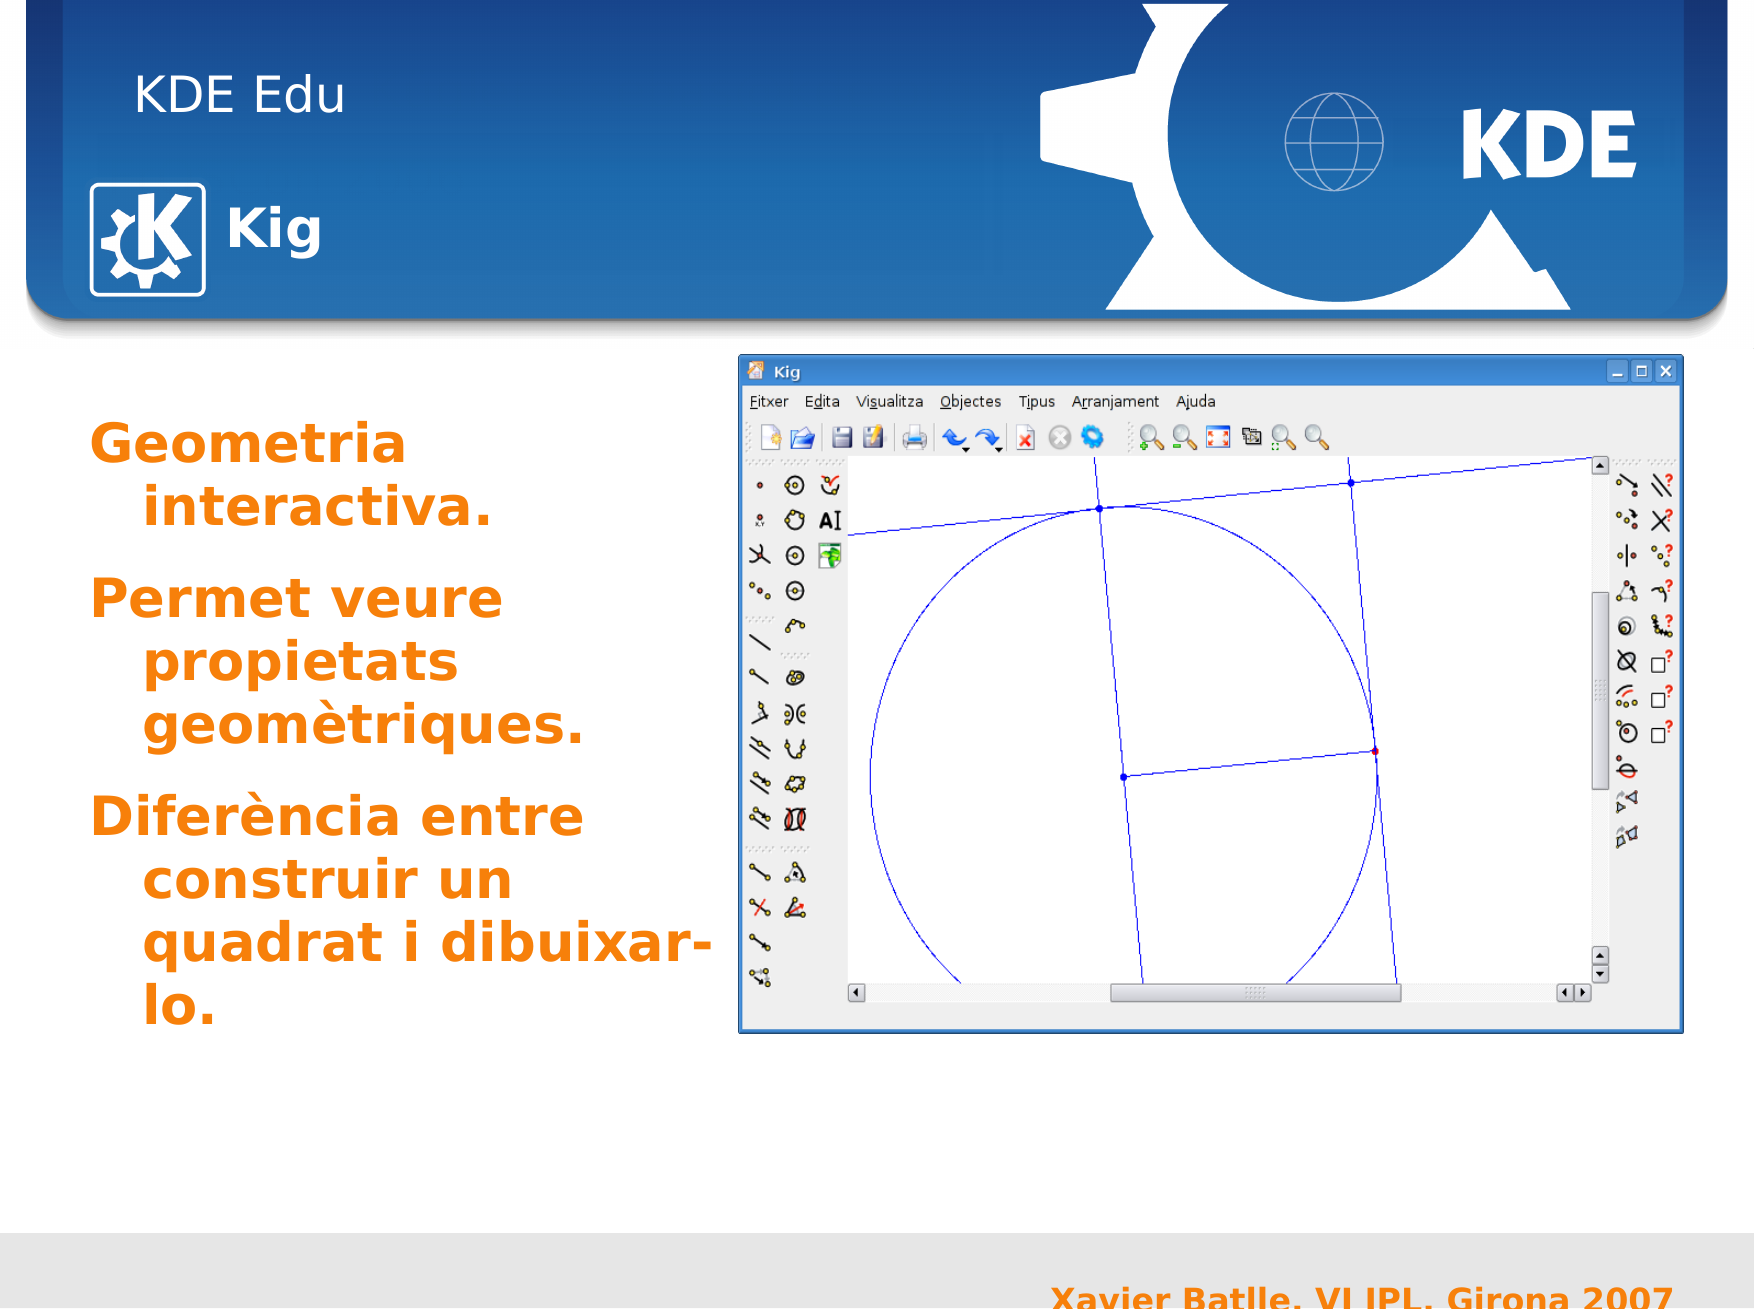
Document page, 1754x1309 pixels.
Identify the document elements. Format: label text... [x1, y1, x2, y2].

title Kig [225, 187, 1126, 271]
picture [0, 0, 1754, 349]
list Geometria interactiva. Permet veure propietats geomètriques. Diferència entre construir un quadrat i dibuixar-lo. [71, 411, 739, 1148]
picture [738, 354, 1684, 1034]
